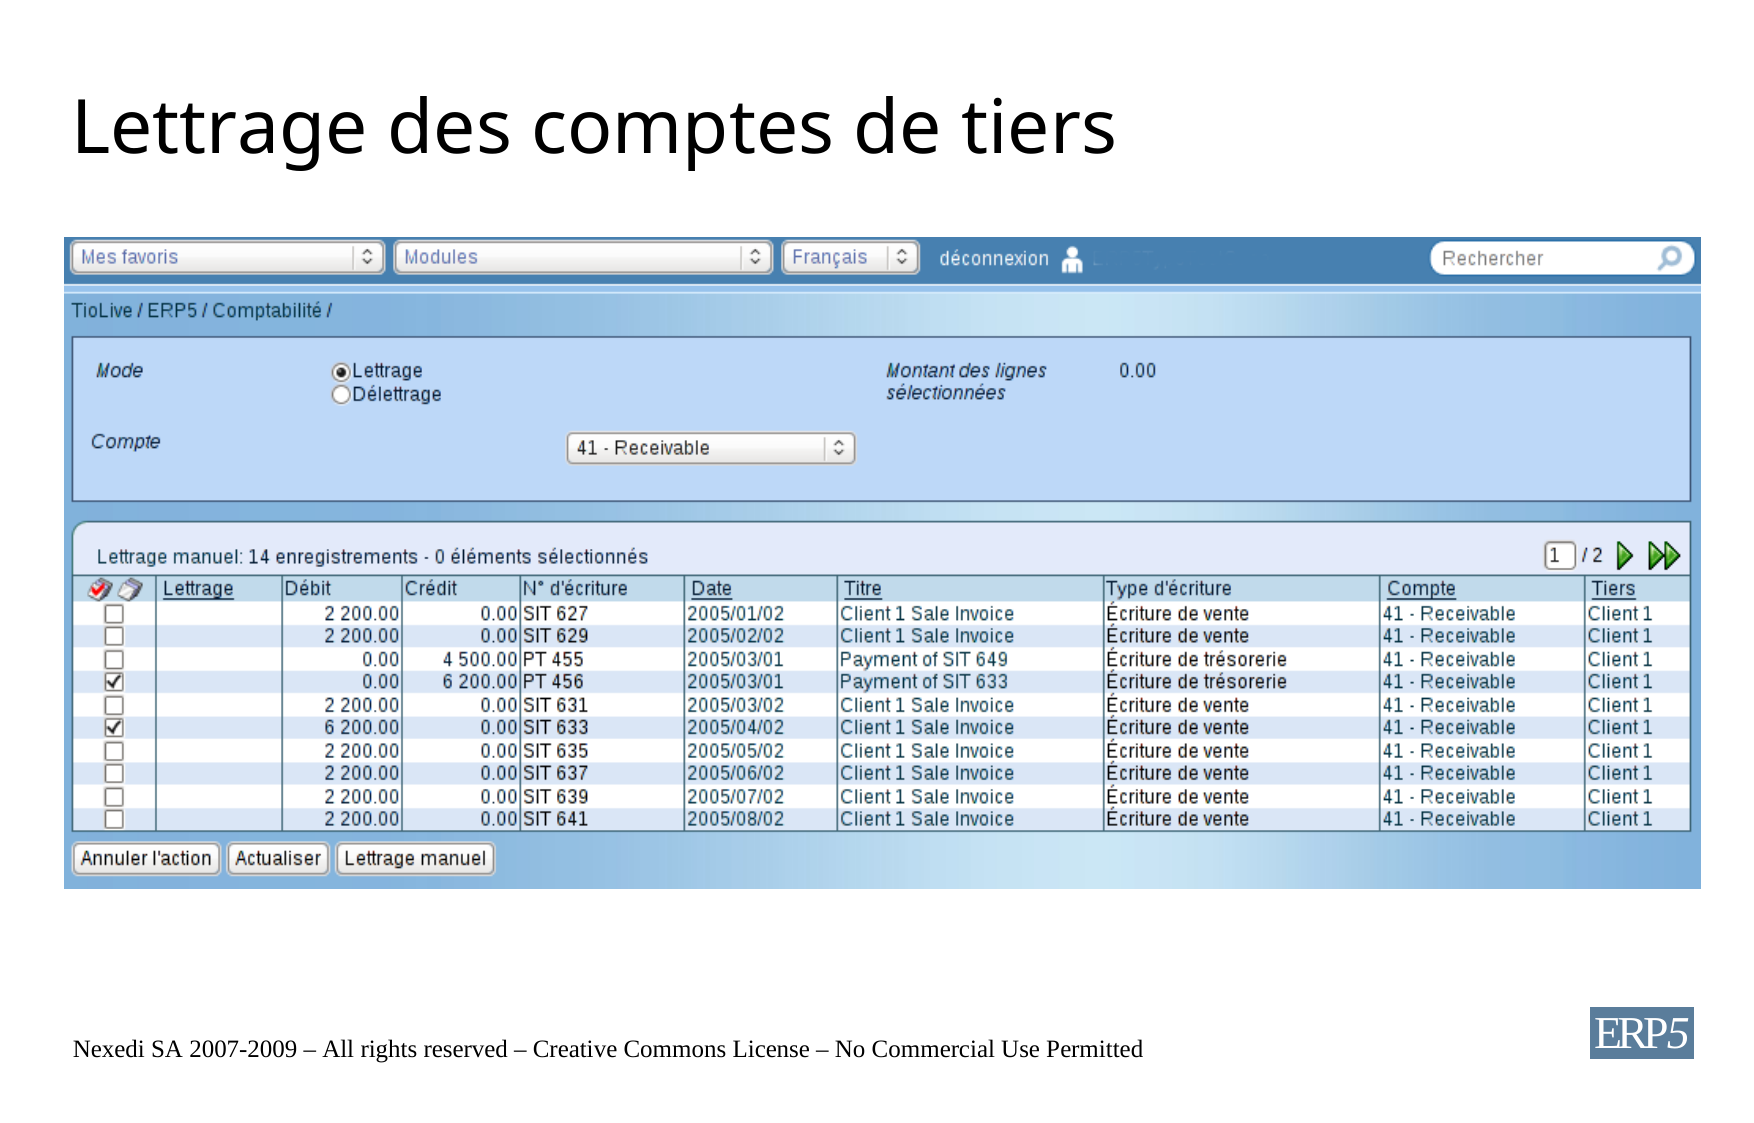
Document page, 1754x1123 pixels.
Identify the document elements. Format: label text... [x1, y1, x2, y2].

title Lettrage des comptes de tiers [71, 63, 1707, 187]
picture [64, 237, 1701, 889]
